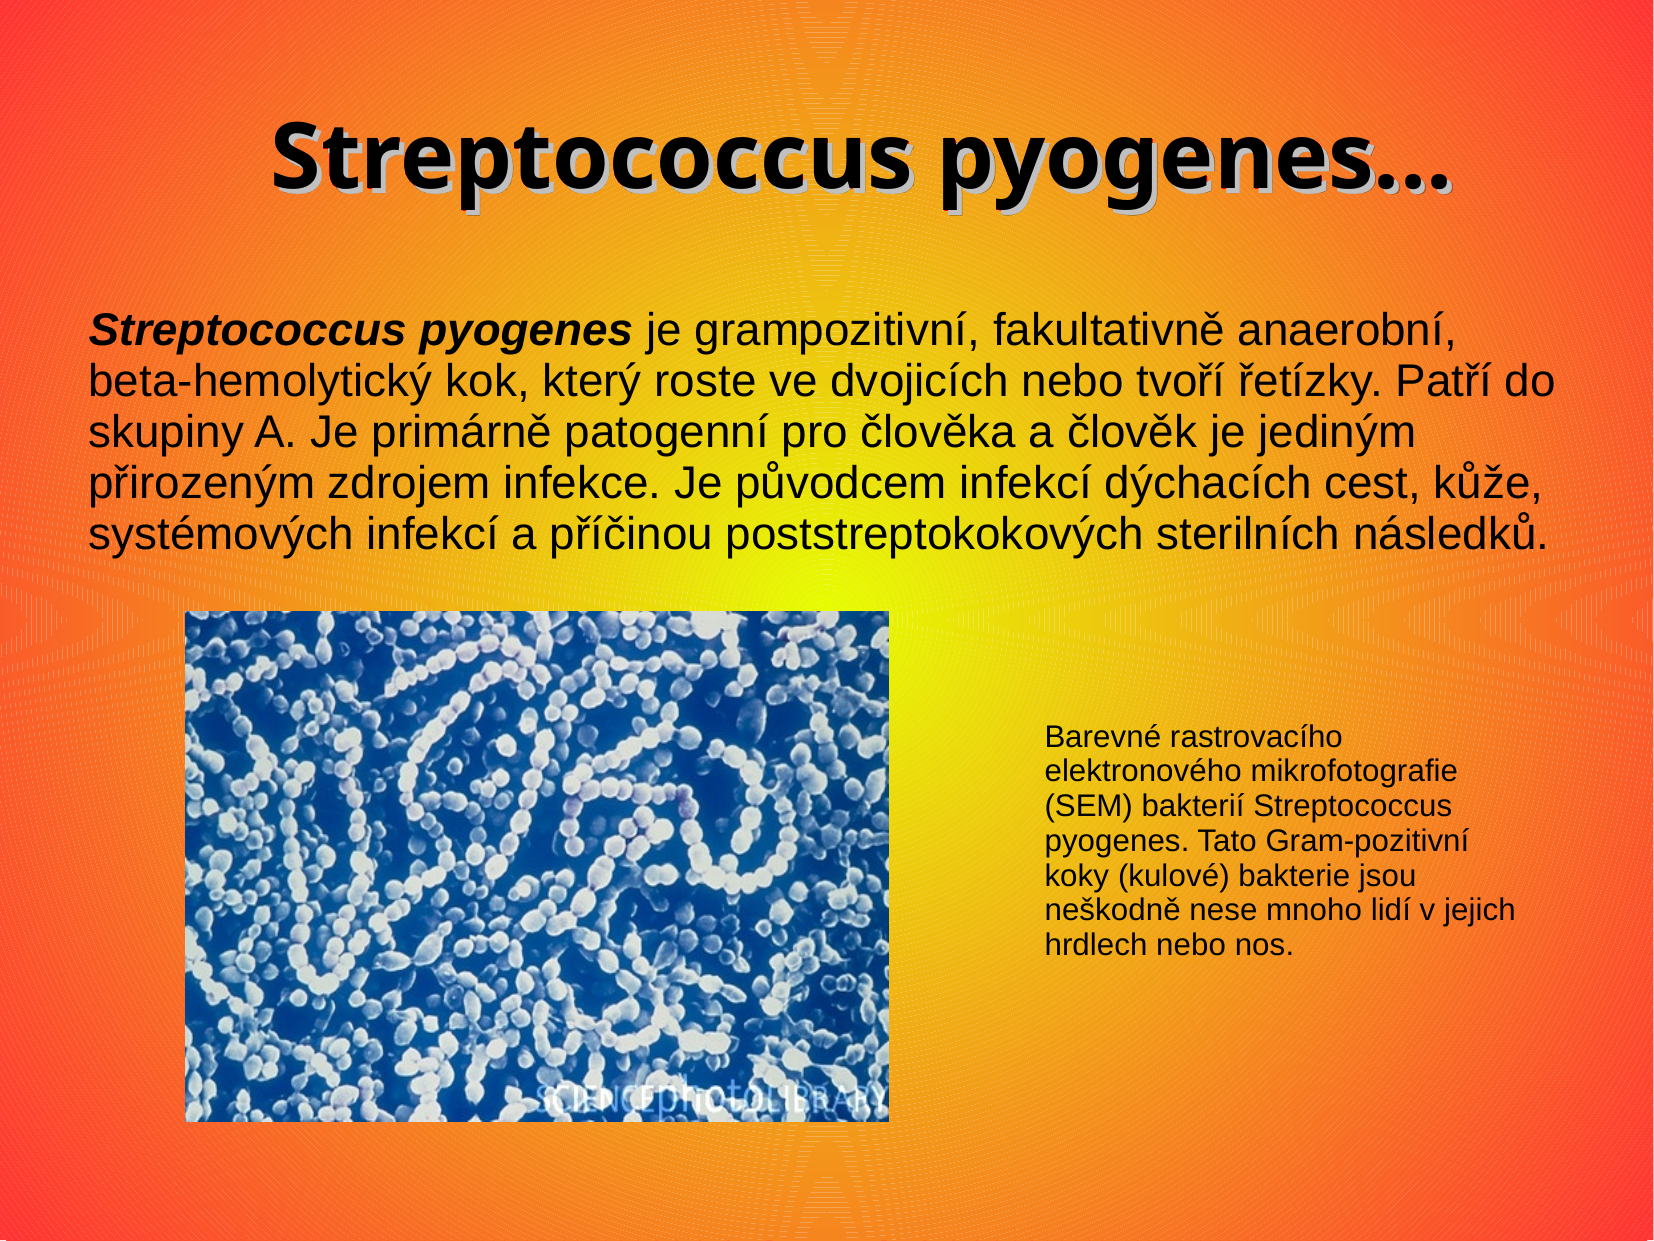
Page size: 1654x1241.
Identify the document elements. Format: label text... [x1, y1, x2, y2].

text_box Barevné rastrovacího elektronového mikrofotografie (SEM) bakterií Streptococcus pyogenes. Tato Gram-pozitivní koky (kulové) bakterie jsou neškodně nese mnoho lidí v jejich hrdlech nebo nos. [1029, 711, 1542, 970]
list Streptococcus pyogenes je grampozitivní, fakultativně anaerobní, beta-hemolytický kok, který roste ve dvojicích nebo tvoří řetízky. Patří do skupiny A. Je primárně patogenní pro člověka a člověk je jediným přirozeným zdrojem infekce. Je původcem infekcí dýchacích cest, kůže, systémových infekcí a příčinou poststreptokokových sterilních následků. [88, 303, 1577, 1123]
title Streptococcus pyogenes... [82, 49, 1571, 257]
picture [185, 611, 889, 1123]
